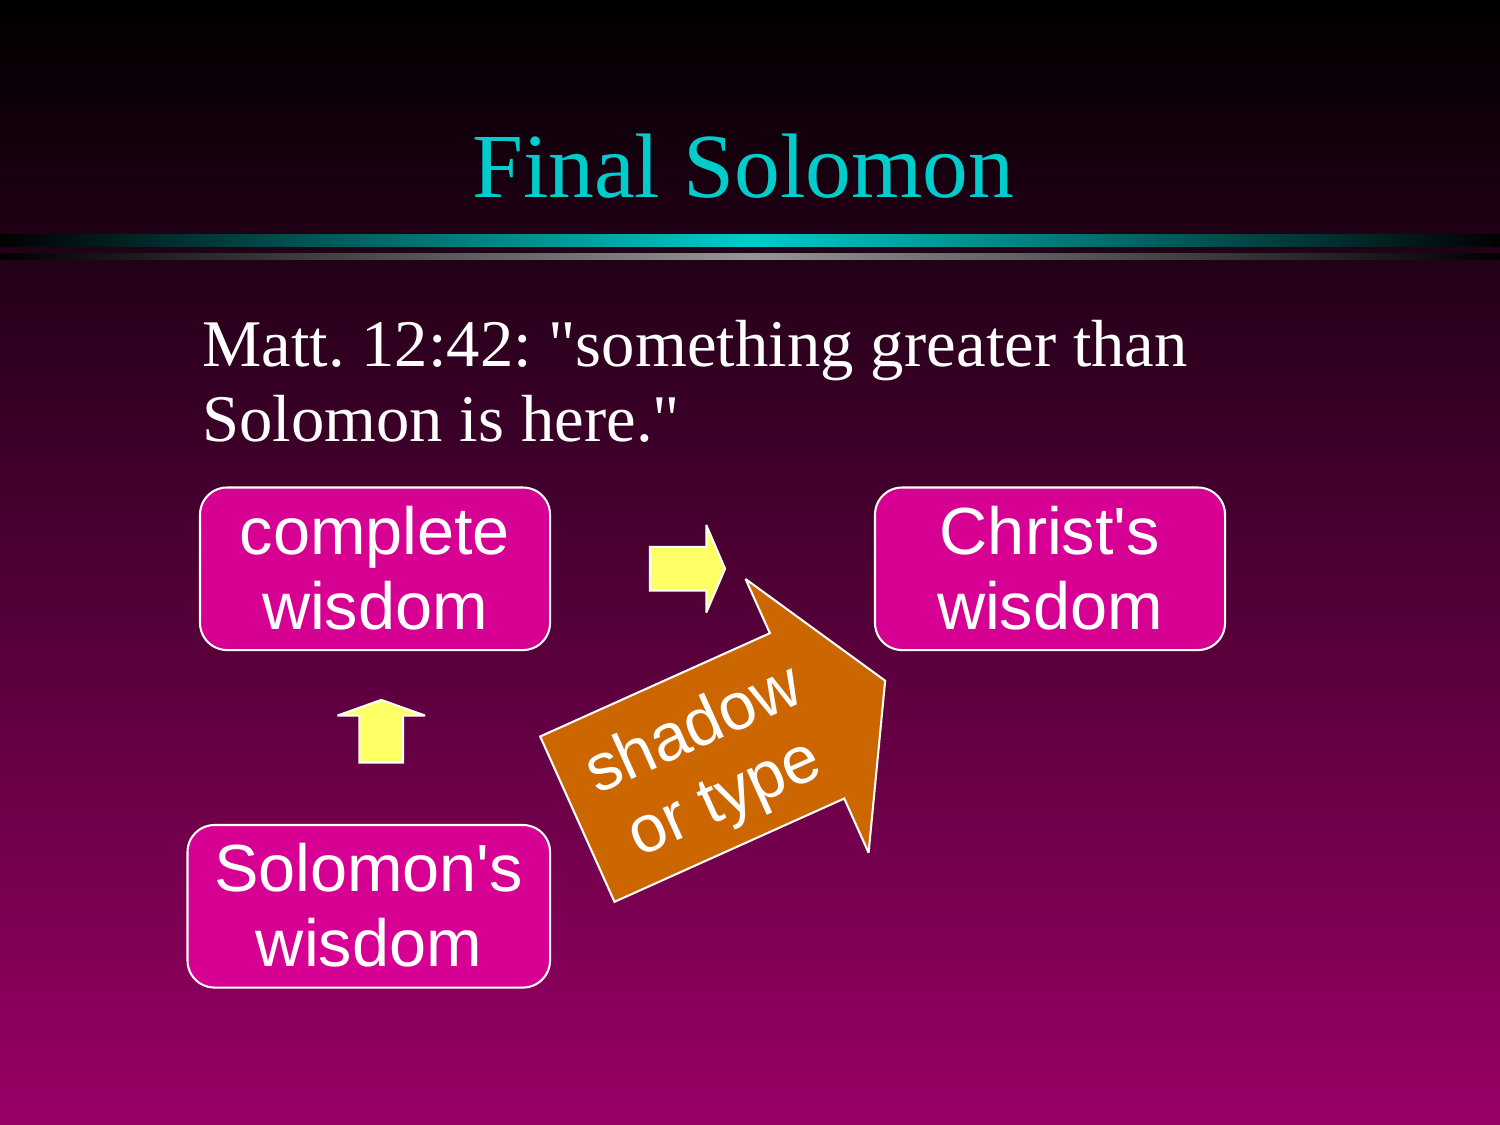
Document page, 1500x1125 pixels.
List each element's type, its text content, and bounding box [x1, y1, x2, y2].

text_box [337, 699, 426, 763]
title Final Solomon [99, 37, 1388, 225]
text_box shadow or type [540, 579, 886, 902]
text_box Christ's wisdom [875, 487, 1226, 651]
text_box Solomon's wisdom [187, 825, 551, 988]
text_box complete wisdom [200, 487, 551, 651]
text_box Matt. 12:42: "something greater than Solomon is here." [187, 299, 1313, 463]
text_box [650, 525, 726, 613]
